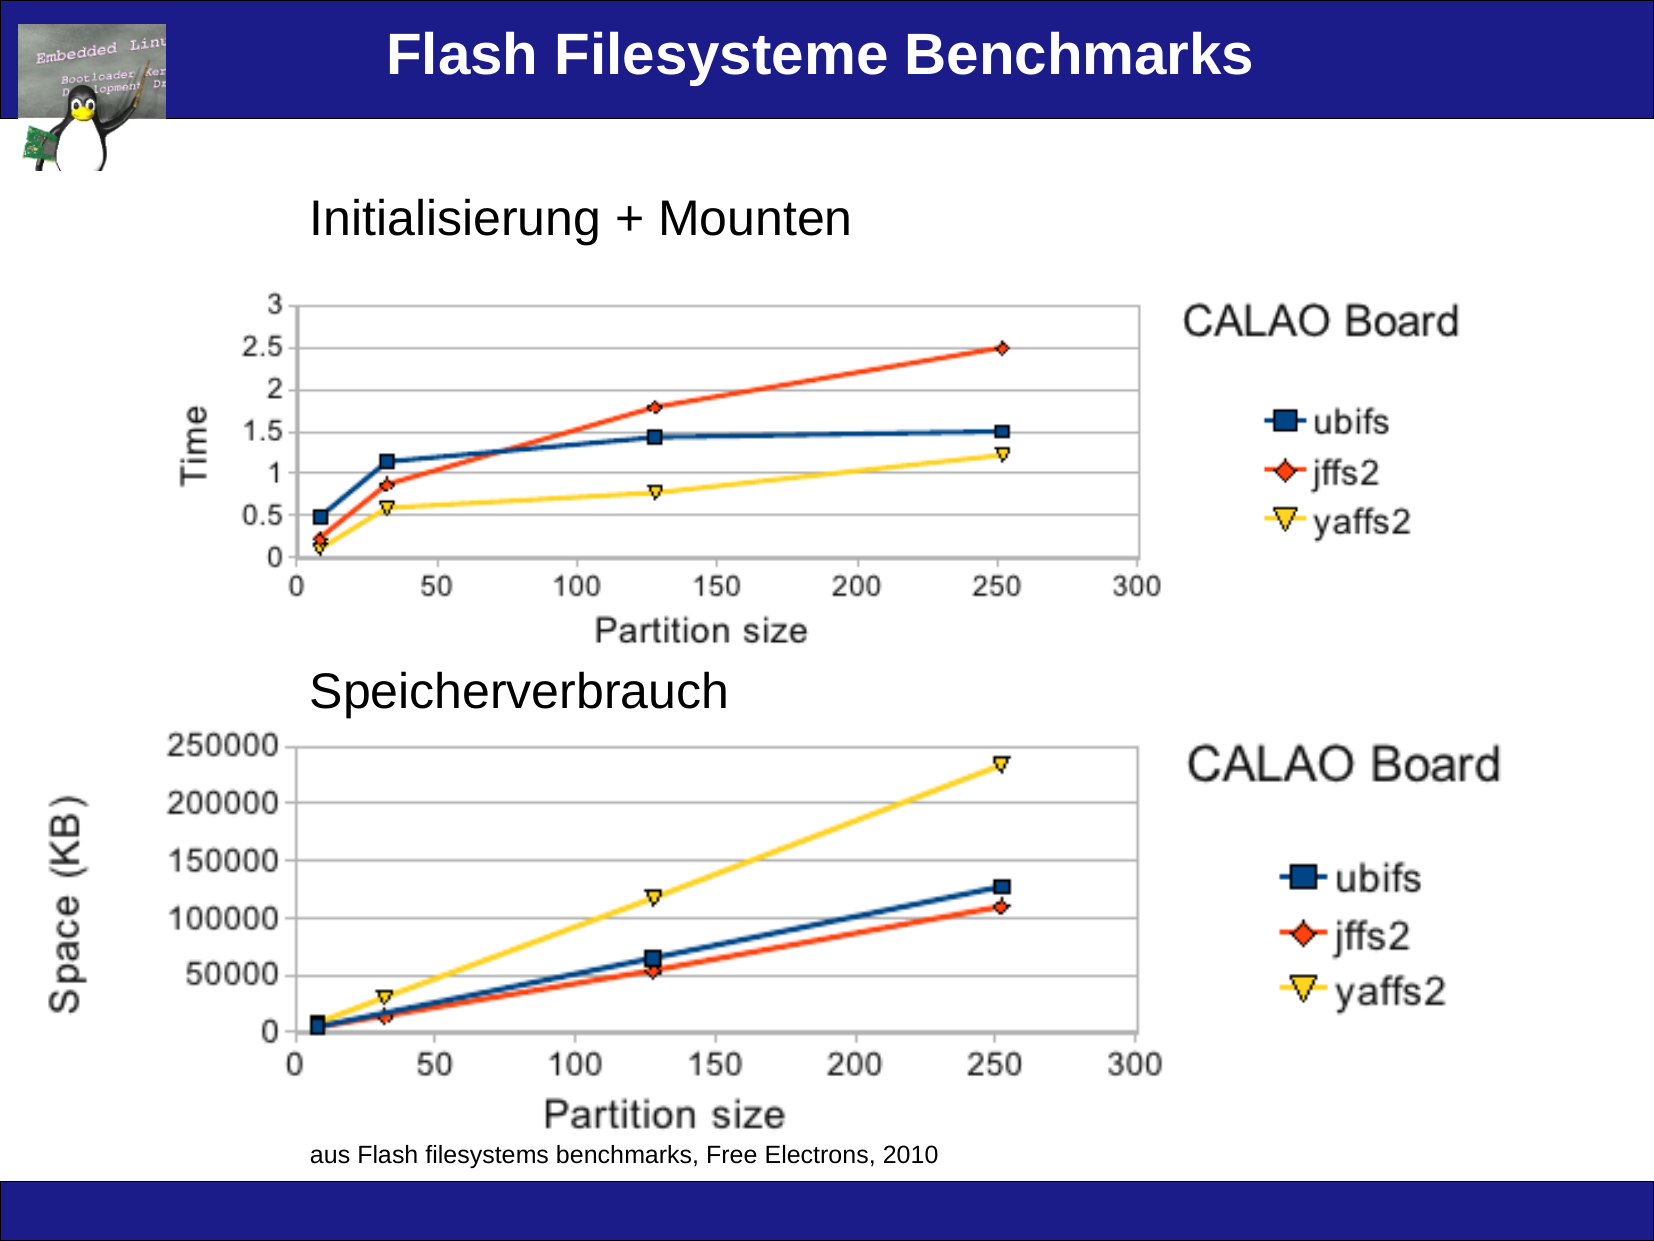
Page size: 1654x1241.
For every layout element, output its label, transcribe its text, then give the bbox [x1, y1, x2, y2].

picture [27, 699, 1524, 1154]
picture [163, 270, 1515, 672]
picture [18, 24, 166, 171]
text_box Speicherverbrauch [295, 655, 745, 727]
title Flash Filesysteme Benchmarks [76, 19, 1565, 89]
text_box aus Flash filesystems benchmarks, Free Electrons, 2010 [295, 1133, 956, 1177]
text_box Initialisierung + Mounten [295, 183, 868, 254]
